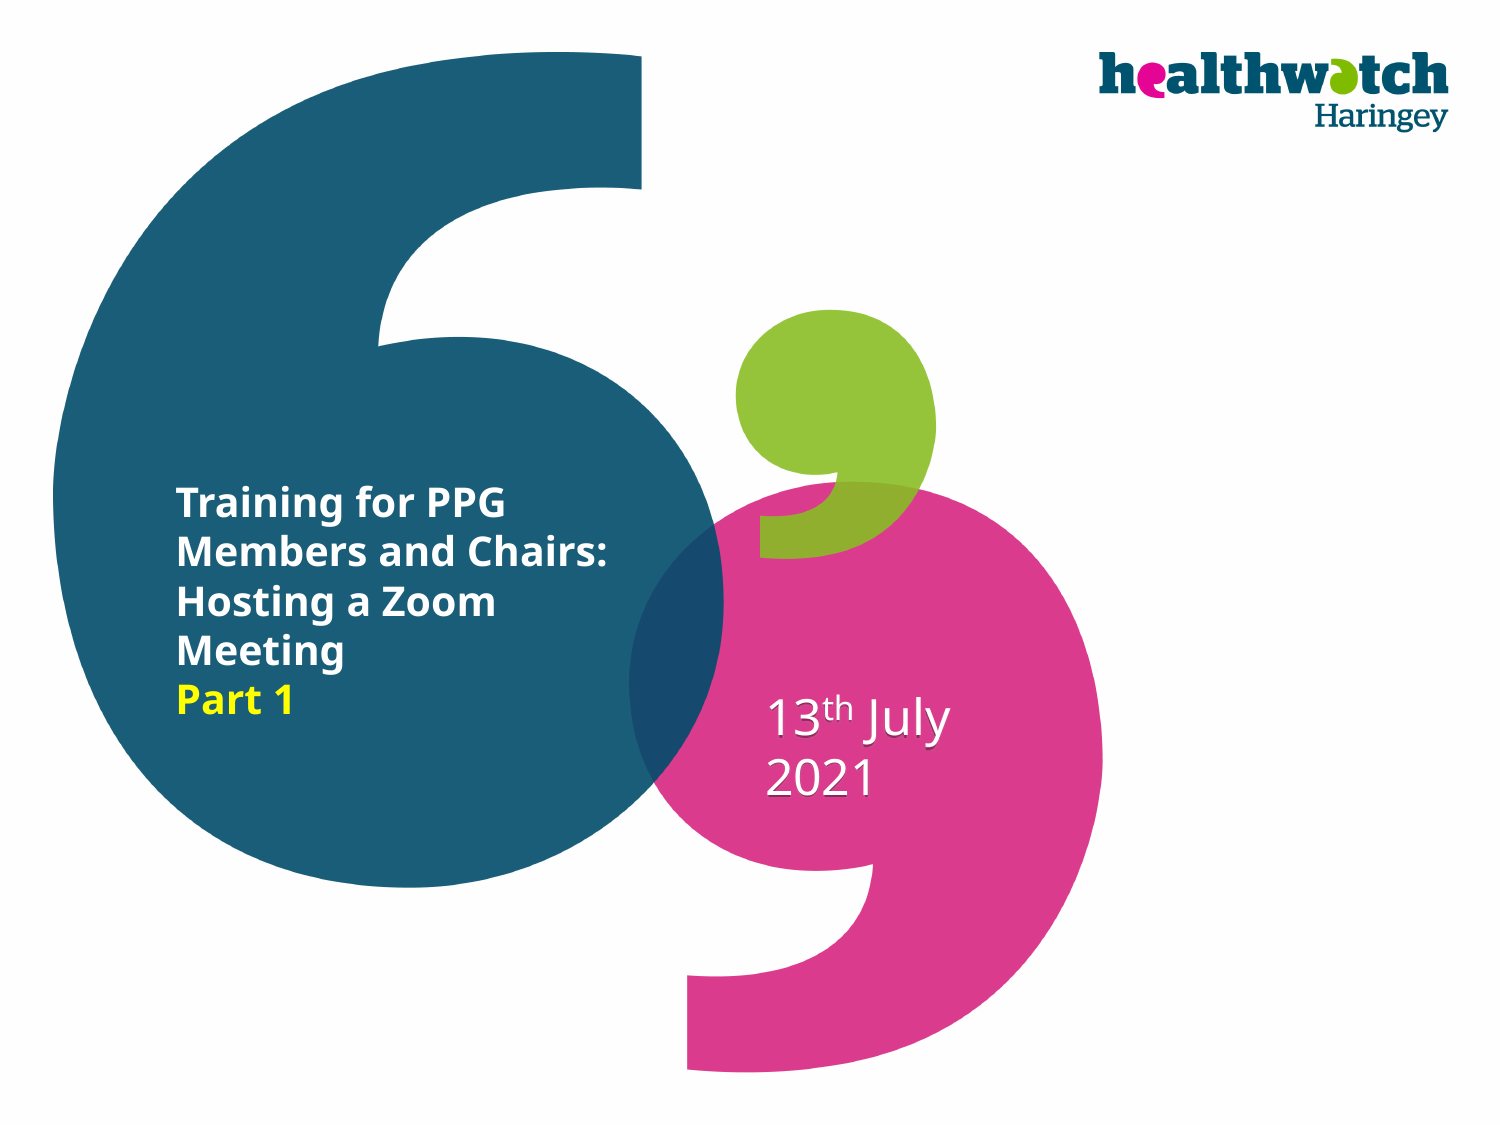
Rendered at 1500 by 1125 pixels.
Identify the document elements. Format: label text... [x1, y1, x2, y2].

text_box 13th July 2021 [750, 677, 1035, 815]
title Training for PPG Members and Chairs: Hosting a Zoom Meeting Part 1 [160, 468, 649, 781]
picture [0, 0, 1500, 1125]
